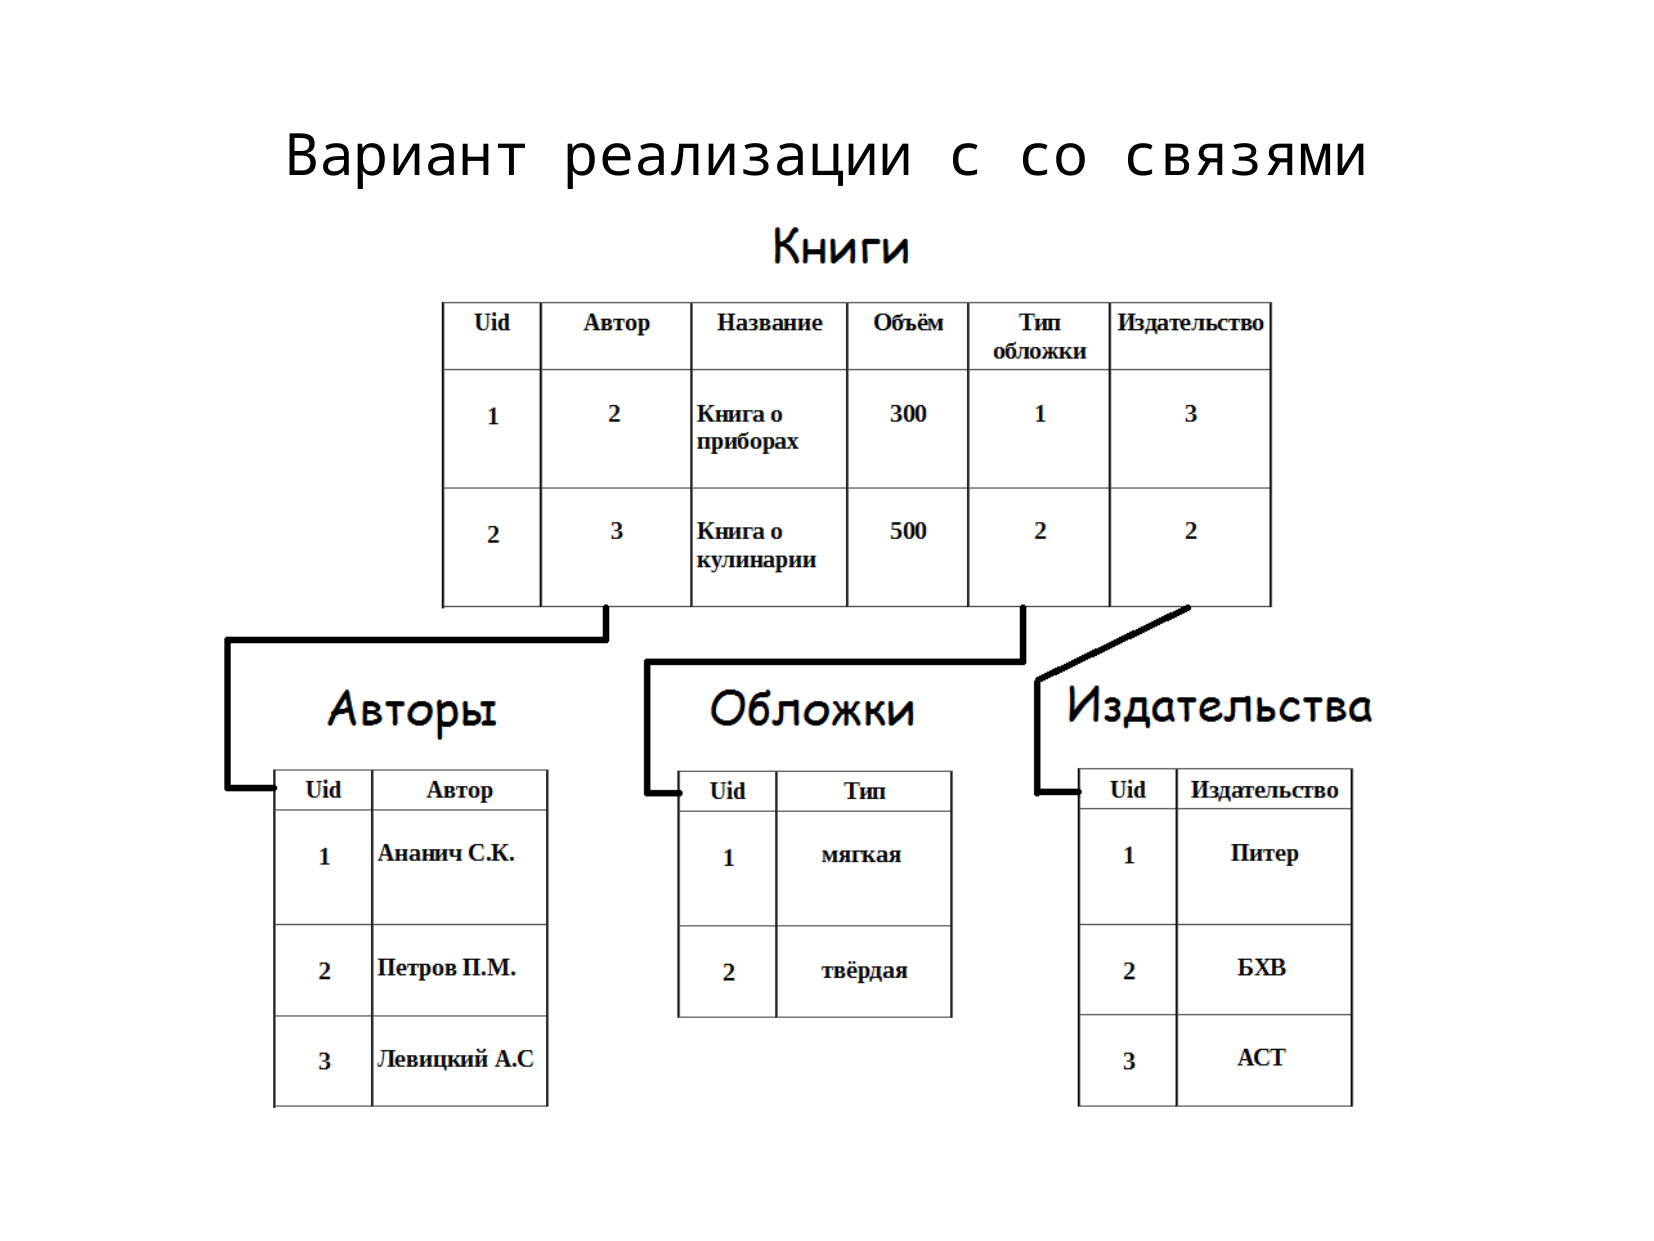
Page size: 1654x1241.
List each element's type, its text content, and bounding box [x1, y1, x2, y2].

title Вариант реализации с со связями [82, 49, 1571, 257]
picture [200, 212, 1383, 1112]
